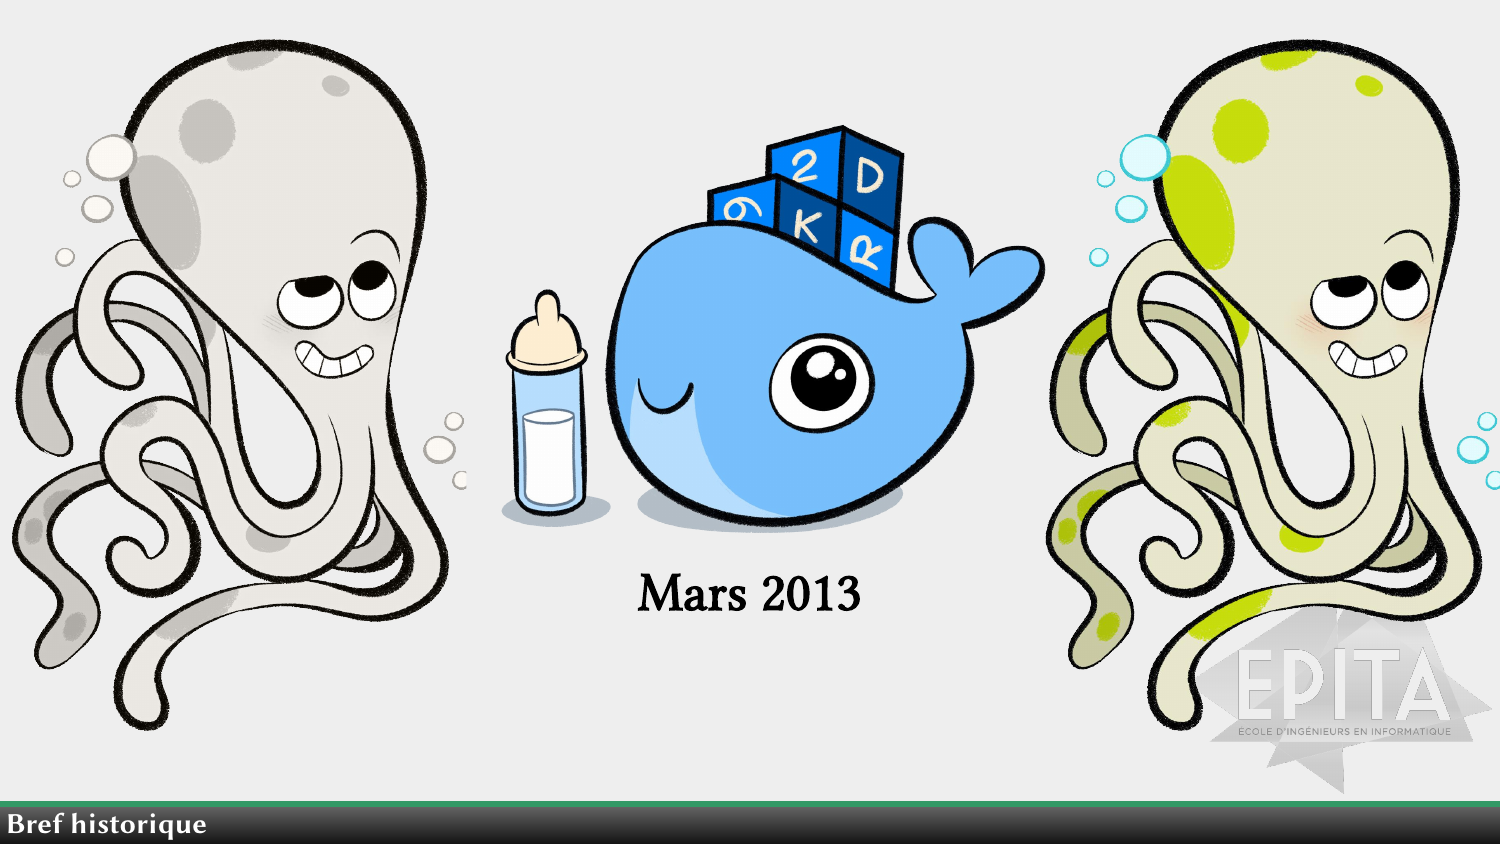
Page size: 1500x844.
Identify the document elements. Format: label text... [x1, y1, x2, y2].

text_box Mars 2013 [638, 555, 862, 629]
title Bref historique [5, 801, 1075, 844]
picture [5, 27, 1500, 794]
